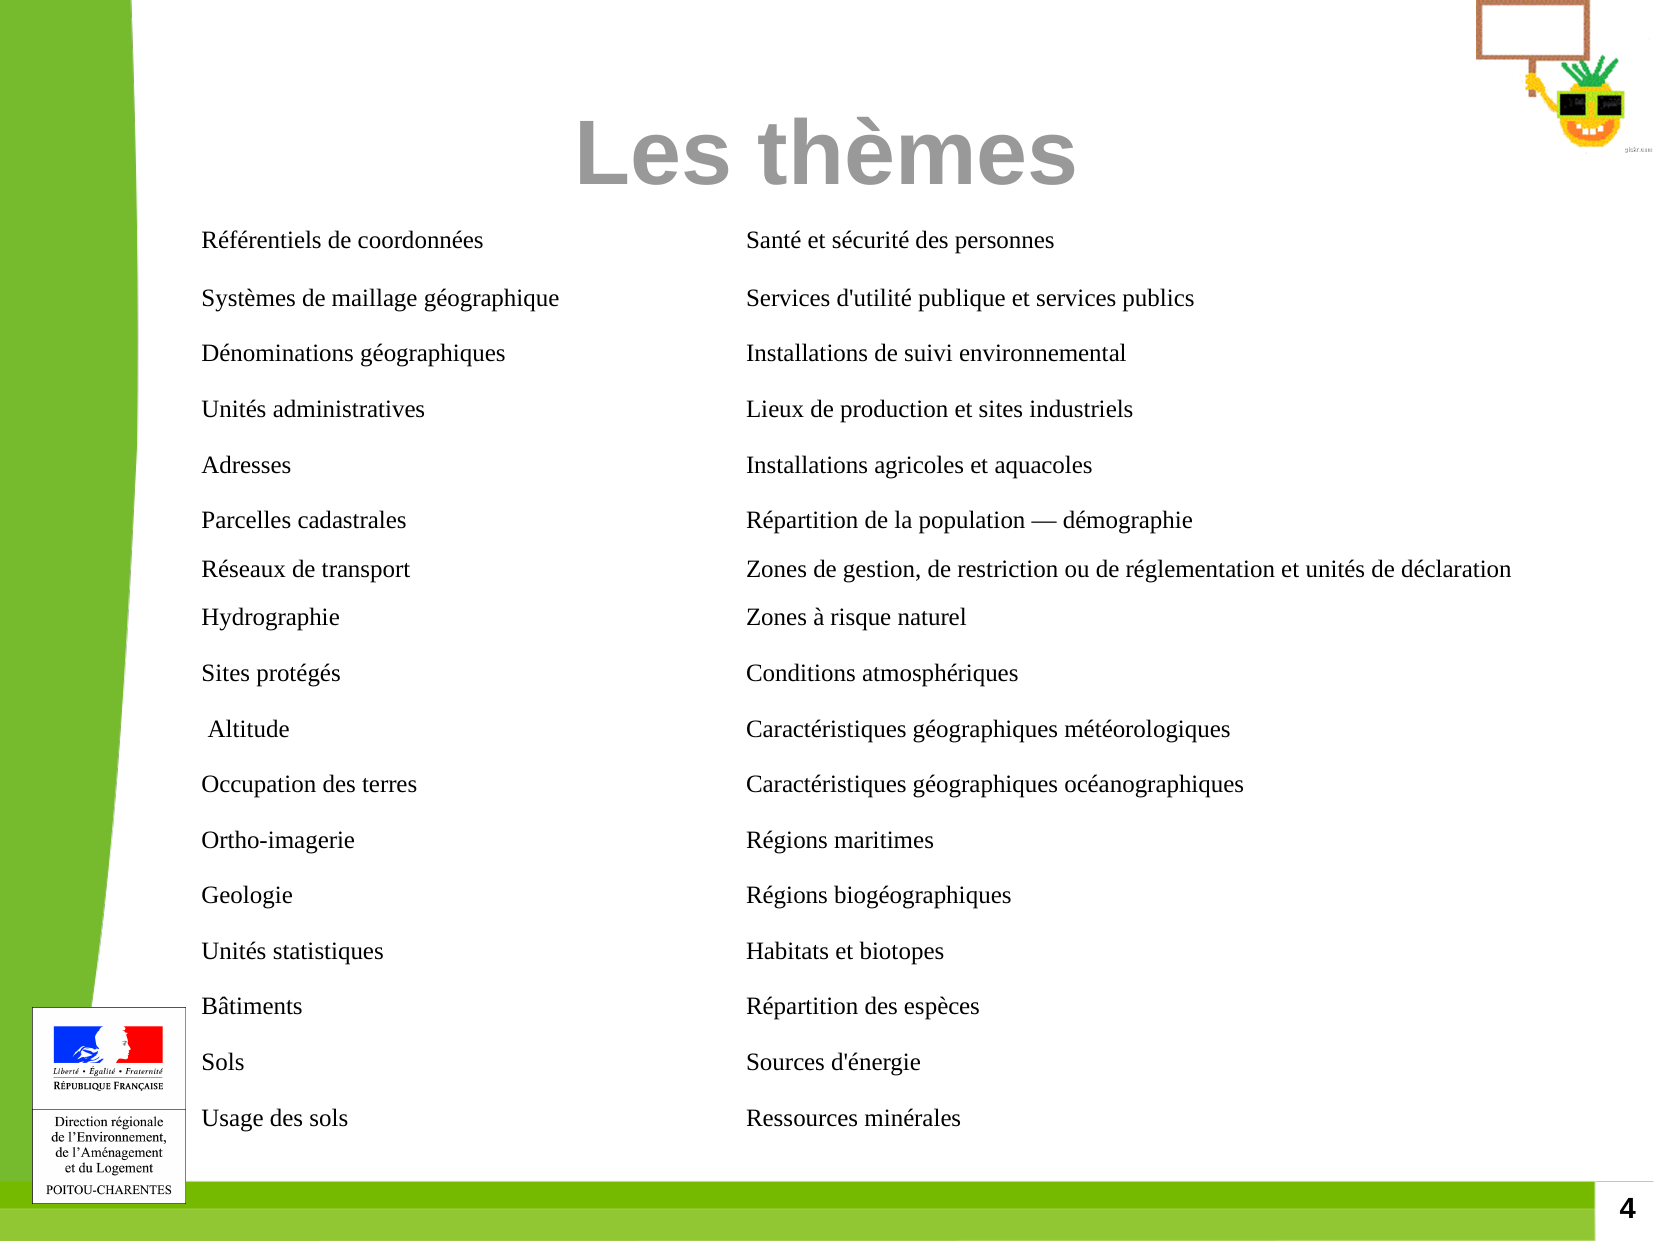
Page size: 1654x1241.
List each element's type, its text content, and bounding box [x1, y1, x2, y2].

table_cell Conditions atmosphériques [740, 645, 1544, 701]
table_cell Occupation des terres [196, 756, 587, 812]
table_cell Services d'utilité publique et services publics [740, 270, 1544, 326]
table_cell [587, 756, 740, 812]
table_cell [587, 437, 740, 492]
table_header Santé et sécurité des personnes [740, 211, 1544, 270]
table_cell [587, 270, 740, 326]
table_cell Geologie [196, 868, 587, 923]
table_cell [587, 381, 740, 437]
table_cell [587, 590, 740, 645]
picture [0, 0, 1654, 1241]
table_cell [587, 812, 740, 868]
table_cell [587, 701, 740, 756]
table_cell Répartition de la population — démographie [740, 492, 1544, 548]
table_cell Hydrographie [196, 590, 587, 645]
table_cell Unités statistiques [196, 923, 587, 979]
table_header [587, 211, 740, 270]
table_cell Sols [196, 1034, 587, 1090]
table_cell Bâtiments [196, 979, 587, 1034]
table_cell Sources d'énergie [740, 1034, 1544, 1090]
table_cell Parcelles cadastrales [196, 492, 587, 548]
table_cell Dénominations géographiques [196, 326, 587, 381]
table_cell Régions maritimes [740, 812, 1544, 868]
table_cell Installations agricoles et aquacoles [740, 437, 1544, 492]
table_cell [587, 868, 740, 923]
table_cell [587, 492, 740, 548]
table_cell Habitats et biotopes [740, 923, 1544, 979]
table_cell Unités administratives [196, 381, 587, 437]
table_cell Répartition des espèces [740, 979, 1544, 1034]
table_cell Adresses [196, 437, 587, 492]
table_cell [587, 645, 740, 701]
table_cell Caractéristiques géographiques météorologiques [740, 701, 1544, 756]
table_header Référentiels de coordonnées [196, 211, 587, 270]
table_cell Systèmes de maillage géographique [196, 270, 587, 326]
table_cell [587, 1034, 740, 1090]
table_cell Réseaux de transport [196, 548, 587, 590]
title Les thèmes [82, 49, 1571, 257]
table_cell [587, 548, 740, 590]
table_cell Zones à risque naturel [740, 590, 1544, 645]
table_cell Sites protégés [196, 645, 587, 701]
table_cell Usage des sols [196, 1090, 587, 1146]
table_cell [587, 979, 740, 1034]
table_cell Altitude [196, 701, 587, 756]
table_cell Lieux de production et sites industriels [740, 381, 1544, 437]
table_cell Installations de suivi environnemental [740, 326, 1544, 381]
table_cell Régions biogéographiques [740, 868, 1544, 923]
table_cell Zones de gestion, de restriction ou de réglementation et unités de déclaration [740, 548, 1544, 590]
table_cell Ortho-imagerie [196, 812, 587, 868]
table_cell [587, 326, 740, 381]
table_cell Caractéristiques géographiques océanographiques [740, 756, 1544, 812]
table_cell [587, 923, 740, 979]
table_cell Ressources minérales [740, 1090, 1544, 1146]
table_cell [587, 1090, 740, 1146]
